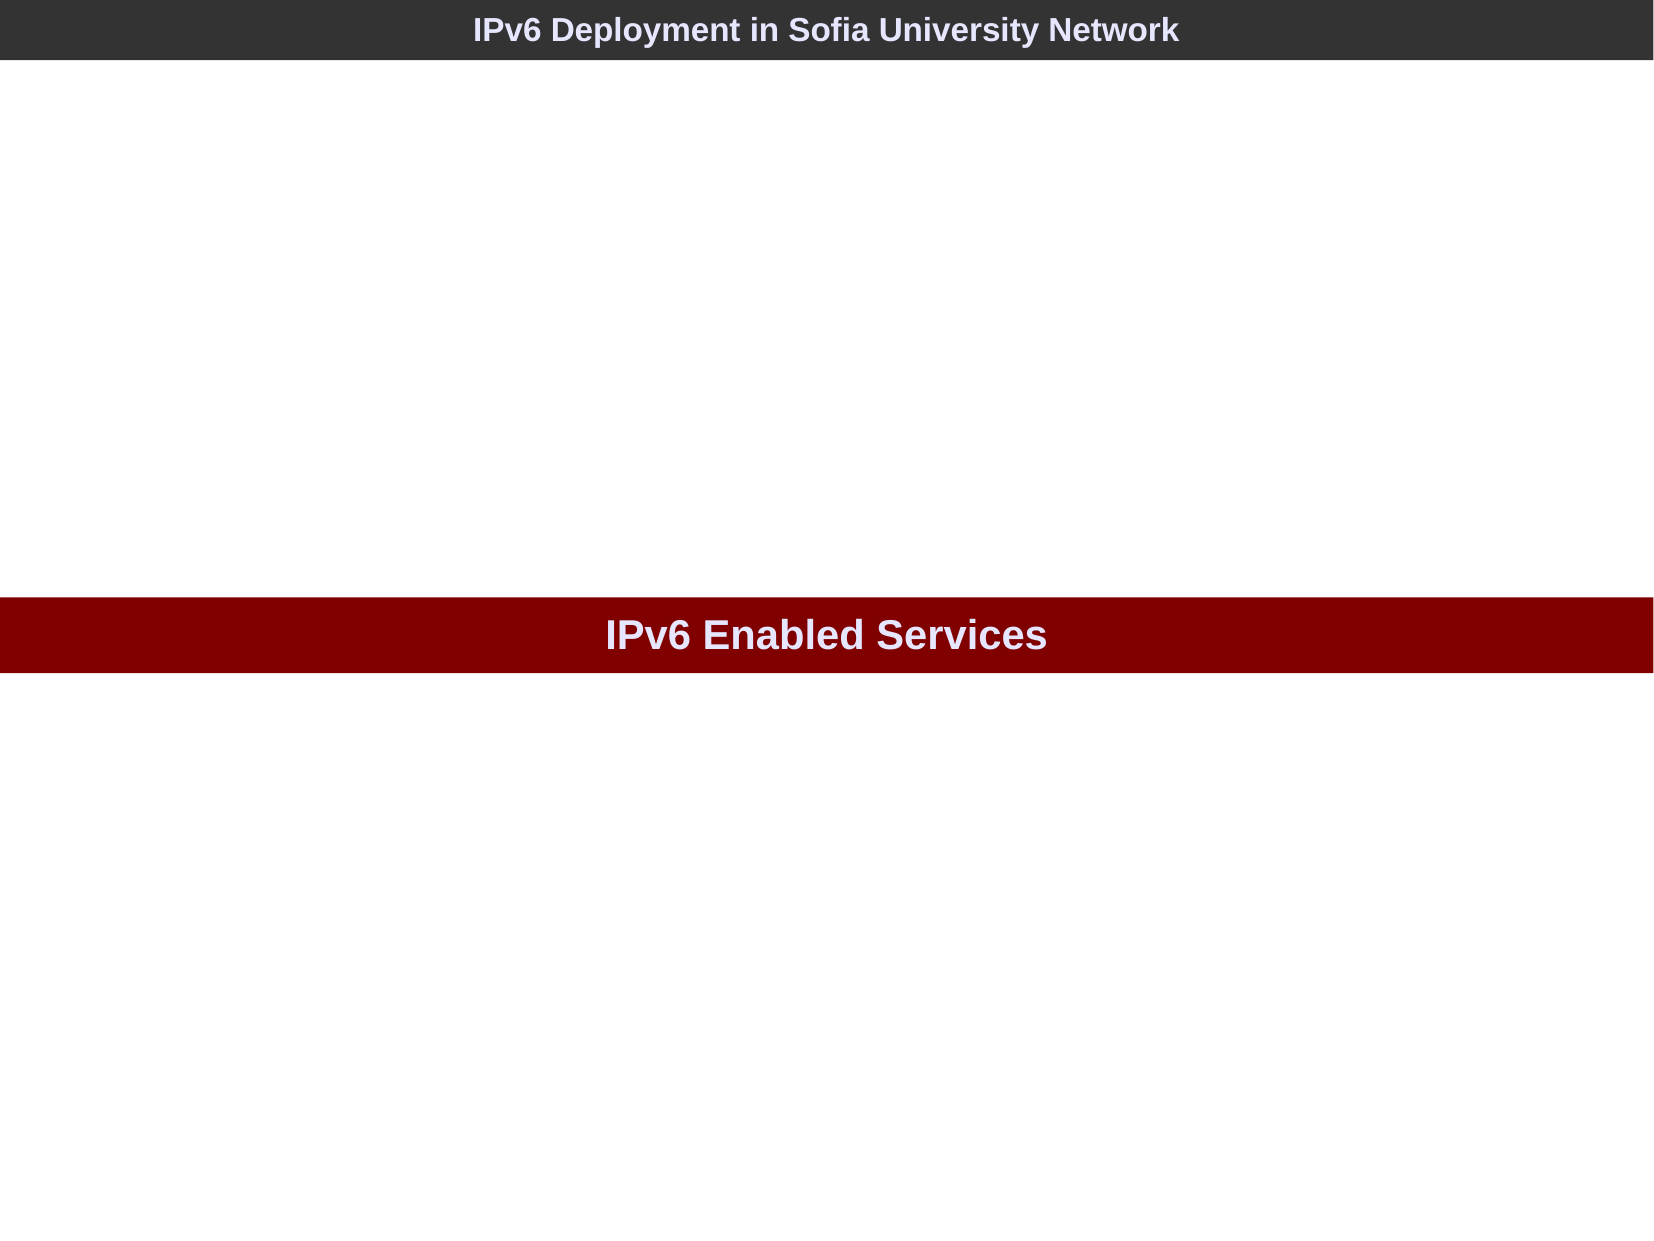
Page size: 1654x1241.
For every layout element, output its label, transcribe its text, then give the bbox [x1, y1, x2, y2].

text_box IPv6 Deployment in Sofia University Network [0, 0, 1654, 61]
text_box IPv6 Enabled Services [0, 597, 1654, 674]
